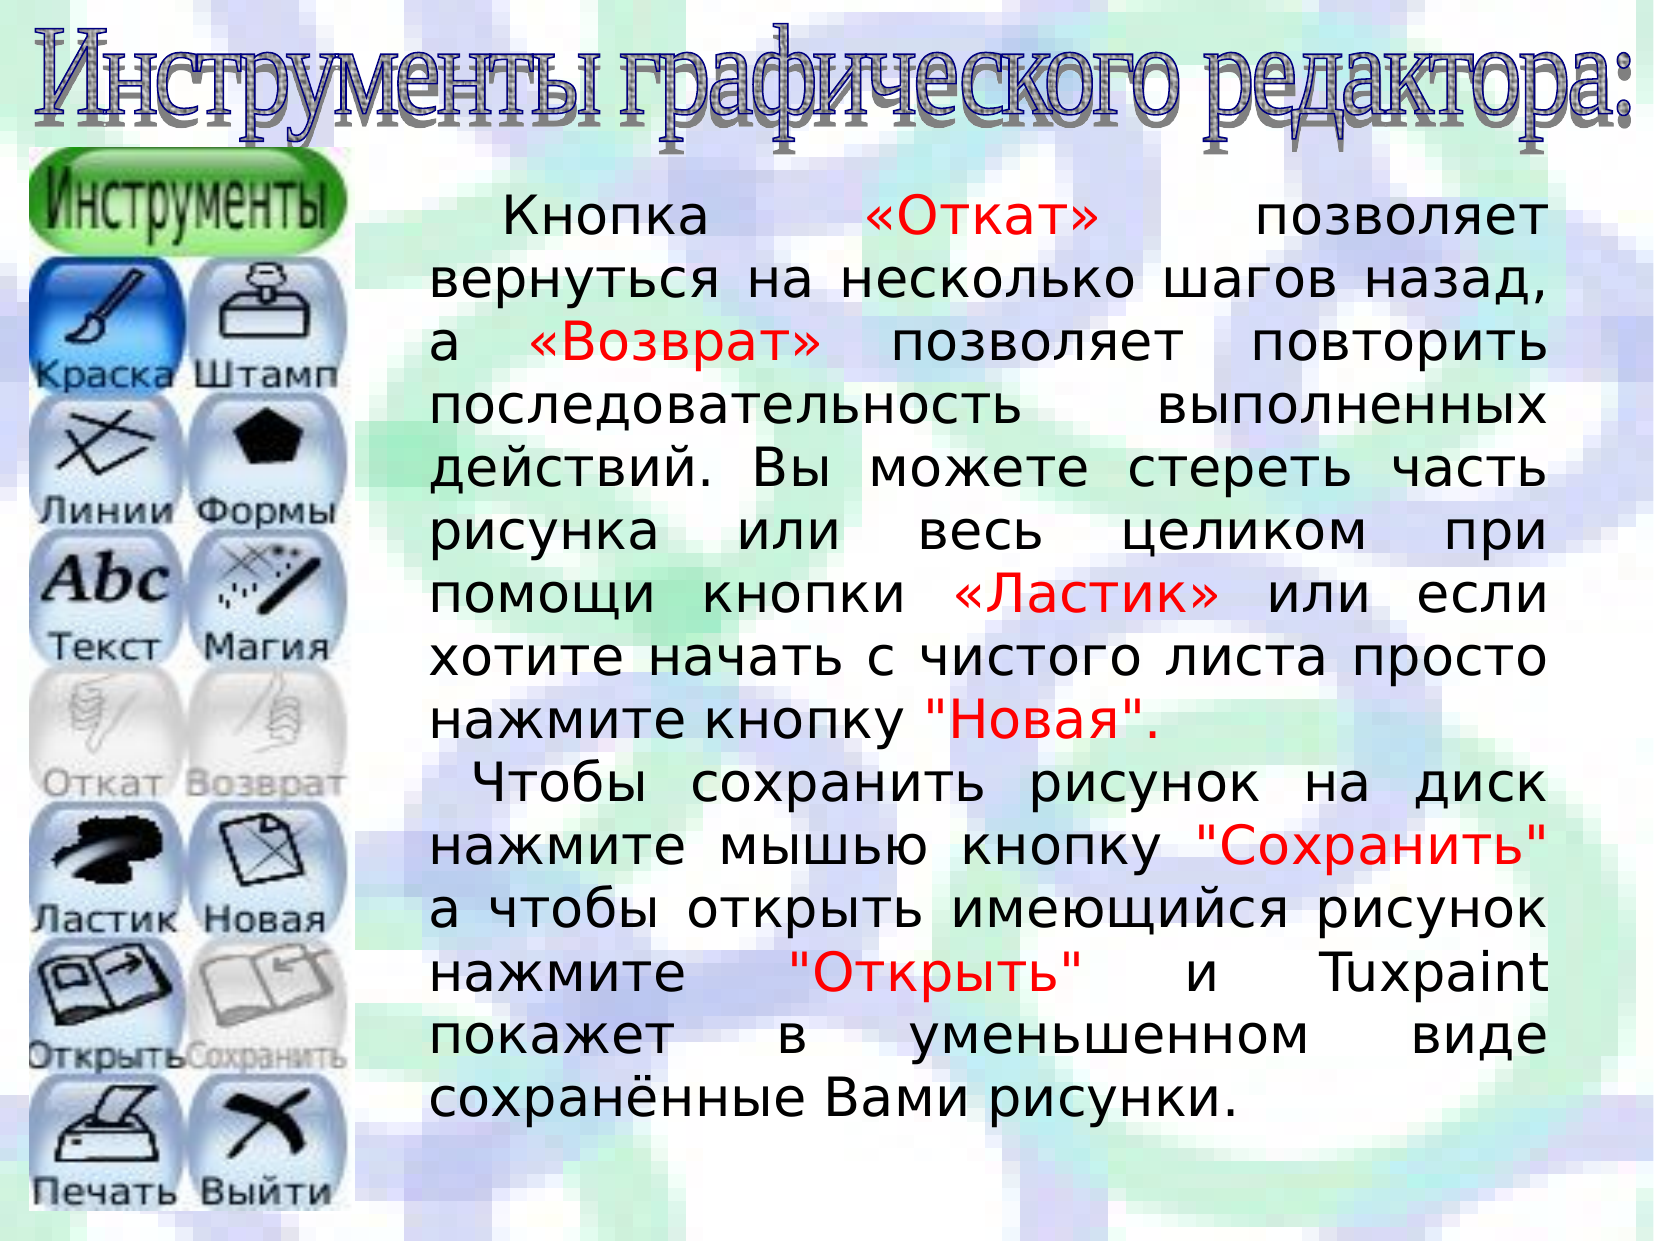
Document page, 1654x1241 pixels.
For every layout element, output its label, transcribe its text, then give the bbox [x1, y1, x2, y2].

text_box Инструменты графического редактора: [397, 52, 438, 115]
text_box Инструменты графического редактора: [438, 54, 576, 114]
text_box Инструменты графического редактора: [1570, 52, 1613, 115]
text_box Инструменты графического редактора: [286, 54, 398, 142]
text_box Инструменты графического редактора: [1047, 52, 1093, 115]
text_box Инструменты графического редактора: [157, 52, 288, 142]
text_box Инструменты графического редактора: [578, 54, 600, 114]
text_box Инструменты графического редактора: [35, 28, 157, 114]
text_box Инструменты графического редактора: [916, 52, 957, 115]
text_box Кнопка «Откат» позволяет вернуться на несколько шагов назад, а «Возврат» позволяет повторить последовательность выполненных действий. Вы можете стереть часть рисунка или весь целиком при помощи кнопки «Ластик» или если хотите начать с чистого листа просто нажмите кнопку "Новая". Чтобы сохранить рисунок на диск нажмите мышью кнопку "Сохранить" а чтобы открыть имеющийся рисунок нажмите "Открыть" и Tuxpaint покажет в уменьшенном виде сохранённые Вами рисунки. [413, 177, 1565, 1201]
text_box Инструменты графического редактора: [962, 52, 1053, 115]
text_box Инструменты графического редактора: [620, 52, 707, 142]
text_box Инструменты графического редактора: [1519, 52, 1567, 142]
text_box Инструменты графического редактора: [710, 52, 753, 115]
text_box Инструменты графического редактора: [813, 54, 915, 114]
picture [0, 0, 1654, 1241]
text_box Инструменты графического редактора: [1203, 52, 1251, 142]
text_box Инструменты графического редактора: [1254, 52, 1344, 139]
text_box Инструменты графического редактора: [1343, 52, 1519, 115]
text_box Инструменты графического редактора: [753, 23, 815, 142]
text_box Инструменты графического редактора: [1133, 52, 1179, 115]
text_box Инструменты графического редактора: [1093, 54, 1133, 114]
